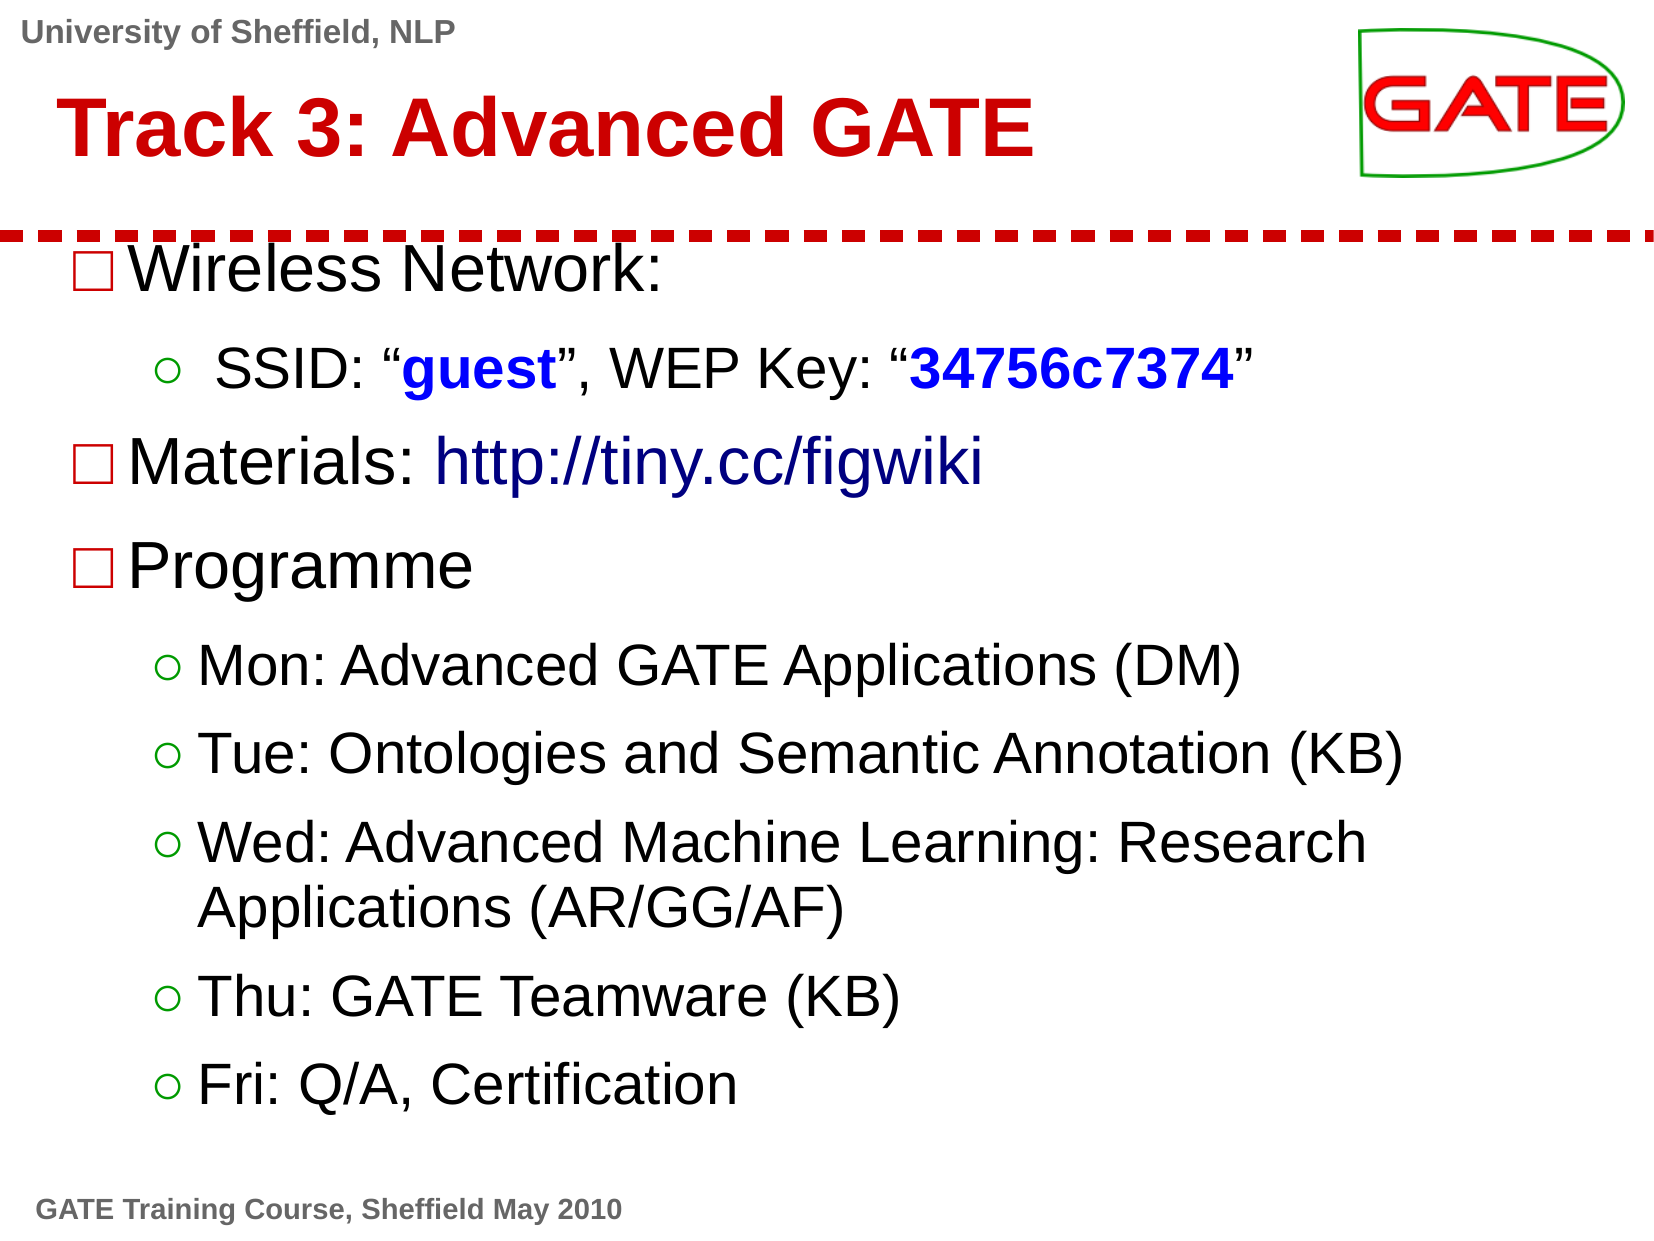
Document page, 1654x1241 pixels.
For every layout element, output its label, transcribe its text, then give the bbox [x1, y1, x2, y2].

picture [1358, 28, 1625, 178]
list Wireless Network: SSID: “guest”, WEP Key: “34756c7374” Materials: http://tiny.cc/figwiki Programme Mon: Advanced GATE Applications (DM) Tue: Ontologies and Semantic Annotation (KB) Wed: Advanced Machine Learning: Research Applications (AR/GG/AF) Thu: GATE Teamware (KB) Fri: Q/A, Certification [56, 231, 1598, 1221]
title Track 3: Advanced GATE [56, 49, 1329, 207]
